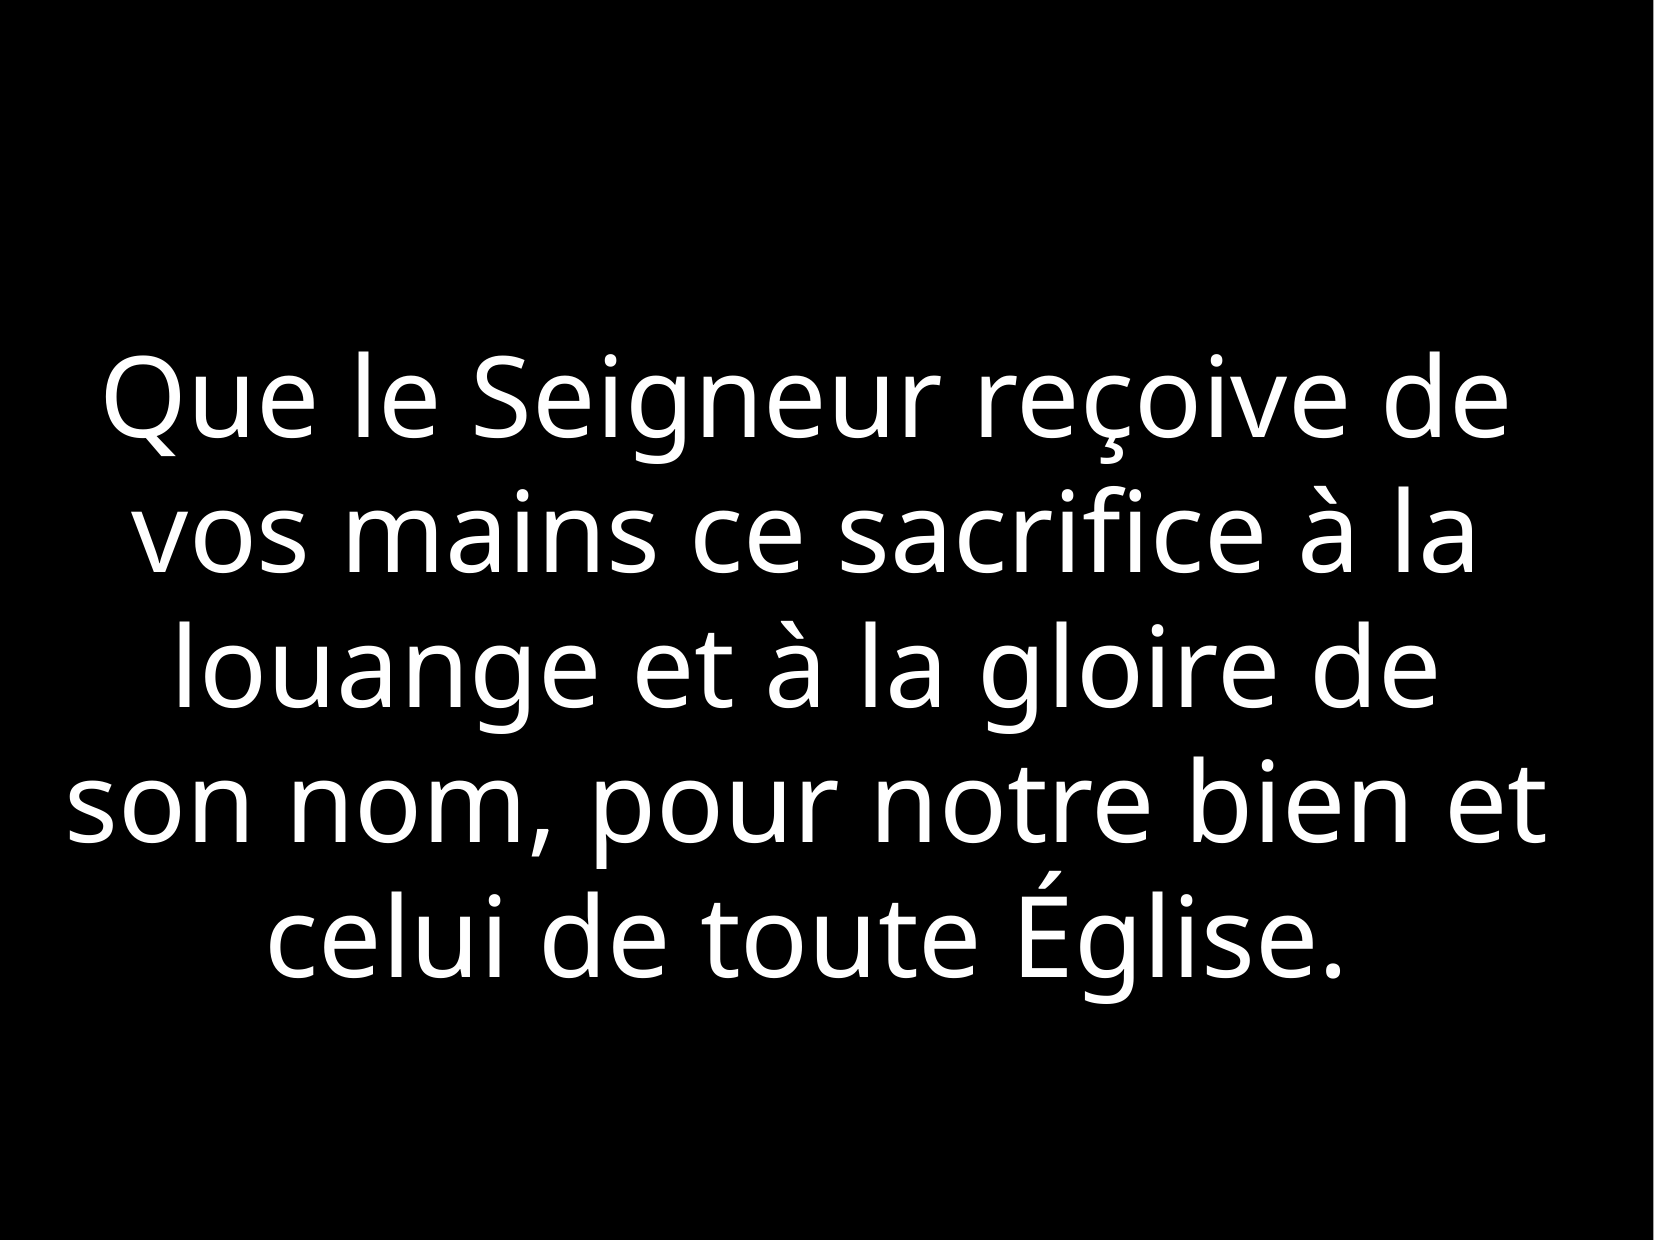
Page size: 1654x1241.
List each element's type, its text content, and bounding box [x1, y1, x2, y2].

text_box Que le Seigneur reçoive de vos mains ce sacrifice à la louange et à la gloire de son nom, pour notre bien et celui de toute Église. [45, 73, 1569, 652]
